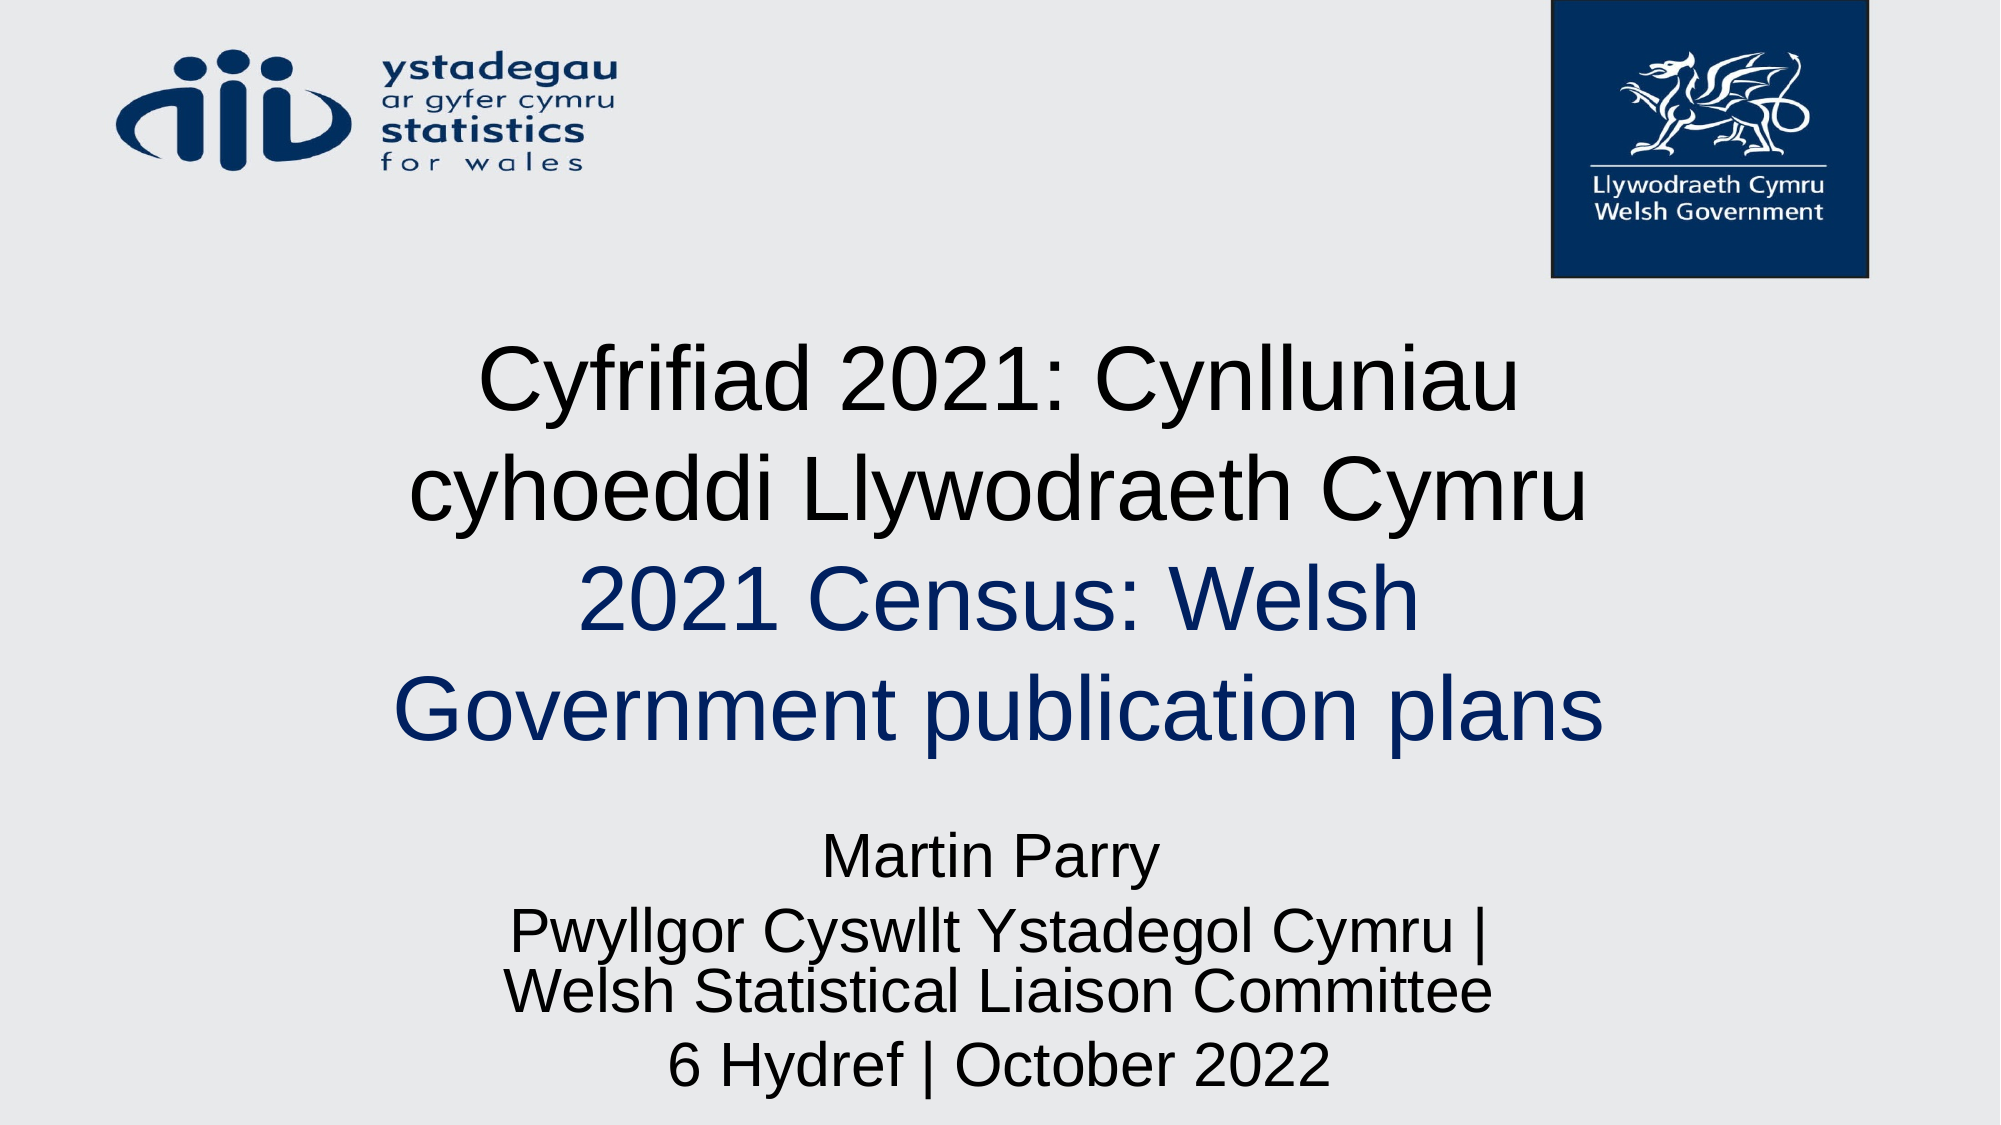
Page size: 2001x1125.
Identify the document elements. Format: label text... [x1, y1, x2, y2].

subtitle Martin Parry Pwyllgor Cyswllt Ystadegol Cymru | Welsh Statistical Liaison Committee 6 Hydref | October 2022 [474, 822, 1525, 1110]
title Cyfrifiad 2021: Cynlluniau cyhoeddi Llywodraeth Cymru 2021 Census: Welsh Government publication plans [362, 290, 1638, 787]
